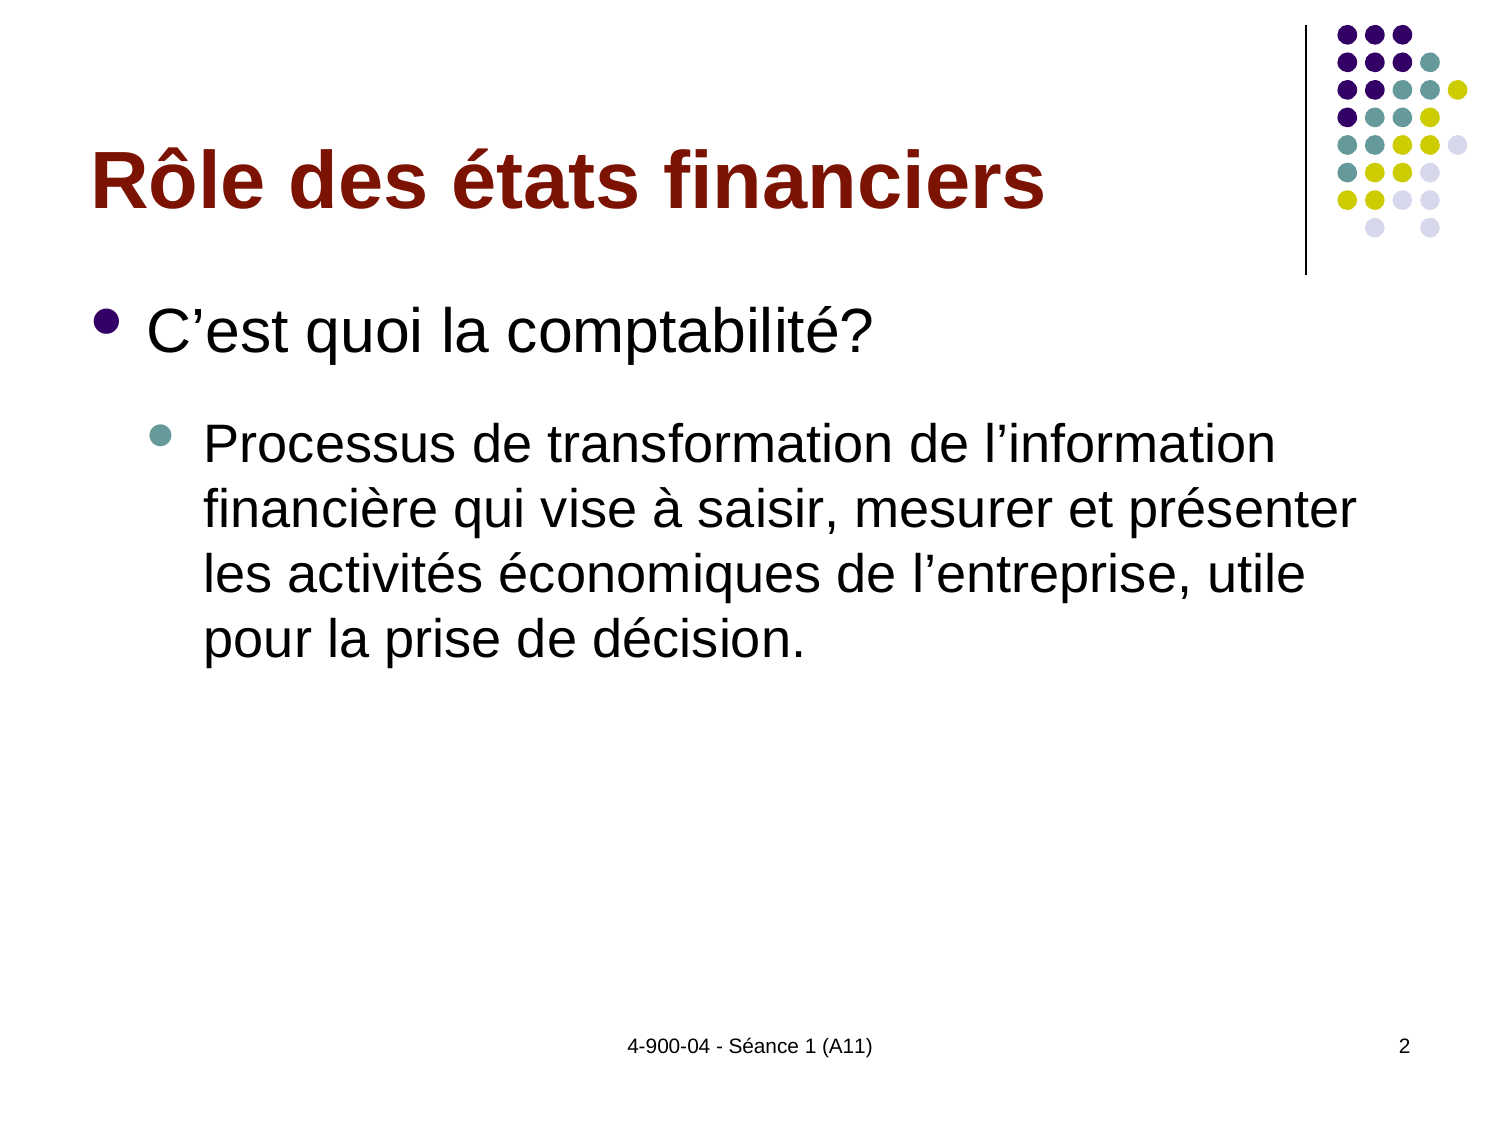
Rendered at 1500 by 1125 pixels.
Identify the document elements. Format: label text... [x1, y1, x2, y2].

title Rôle des états financiers [74, 20, 1313, 233]
text_box 4-900-04 - Séance 1 (A11) [512, 1025, 988, 1101]
text_box <numéro> [1074, 1025, 1426, 1101]
list C’est quoi la comptabilité? Processus de transformation de l’information financière qui vise à saisir, mesurer et présenter les activités économiques de l’entreprise, utile pour la prise de décision. [75, 282, 1426, 1006]
